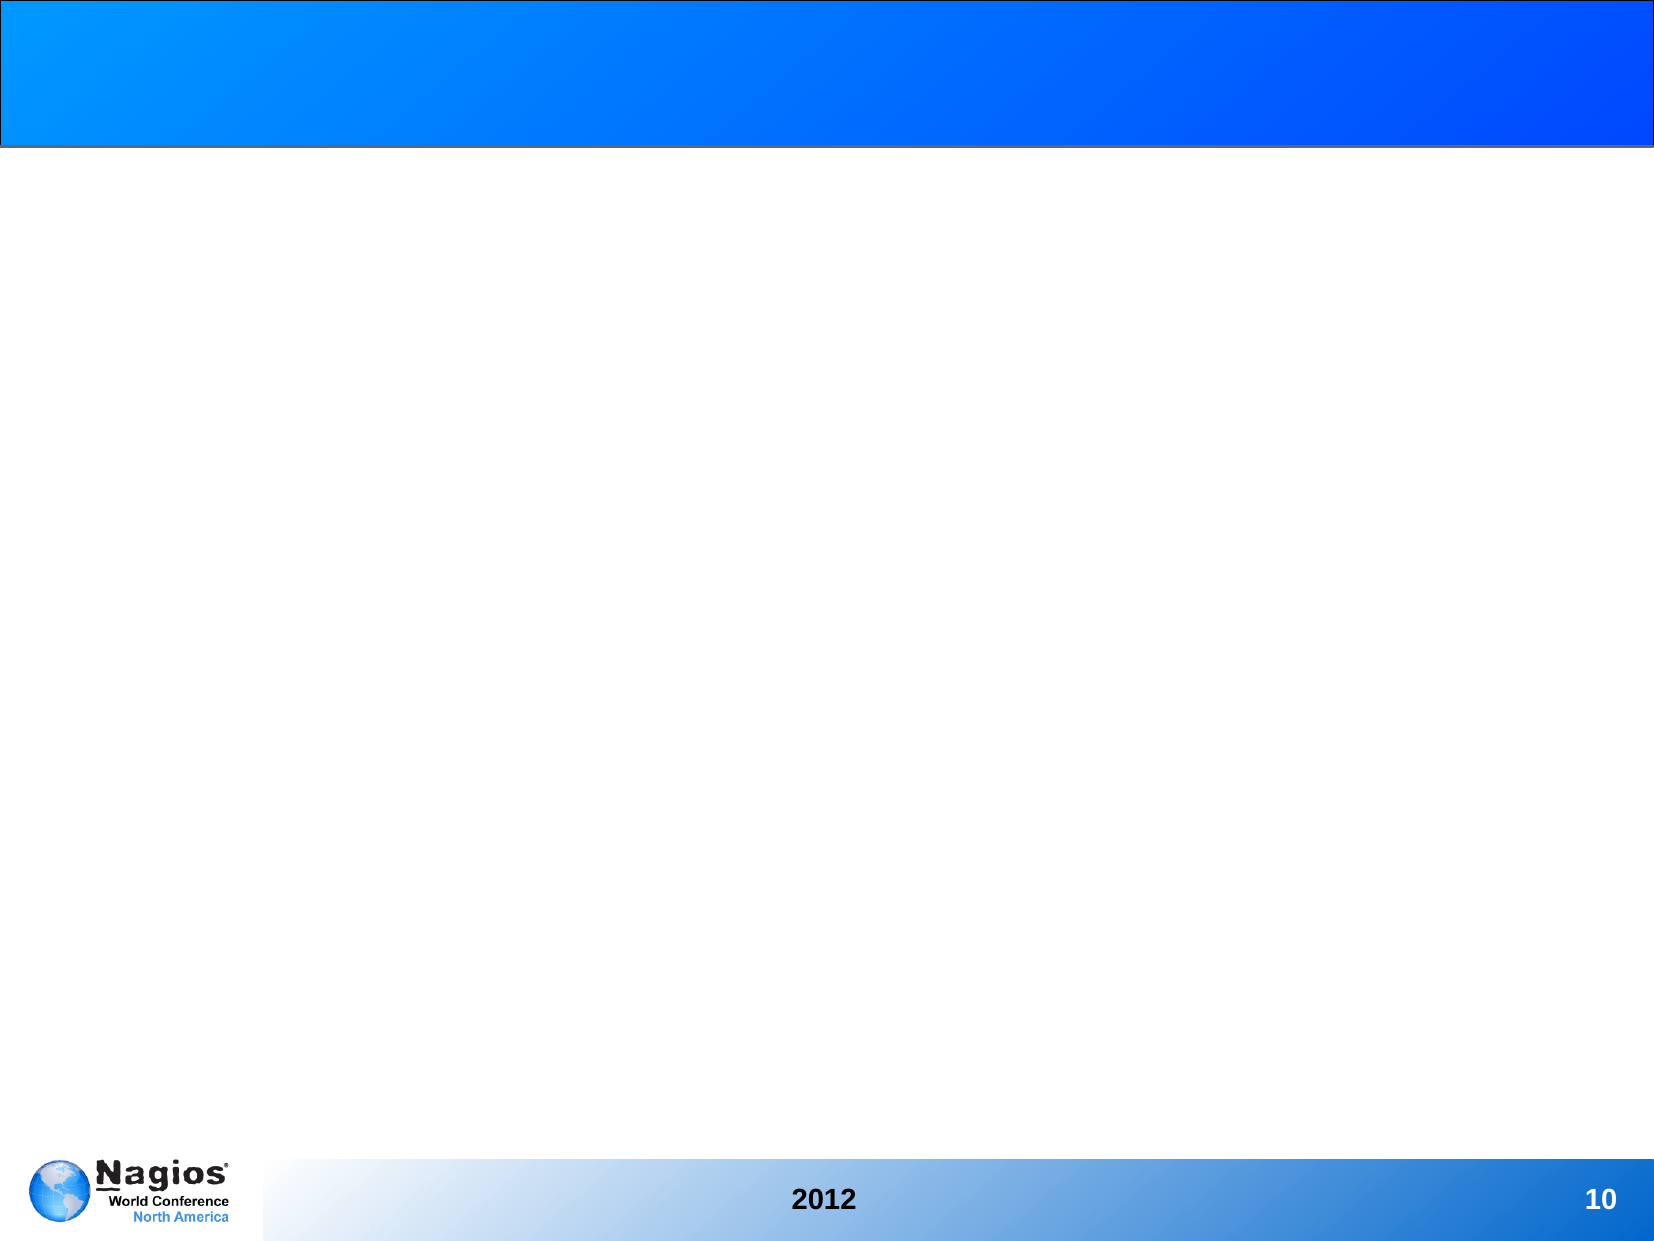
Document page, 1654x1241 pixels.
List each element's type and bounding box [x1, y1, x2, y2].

picture [29, 1159, 229, 1235]
